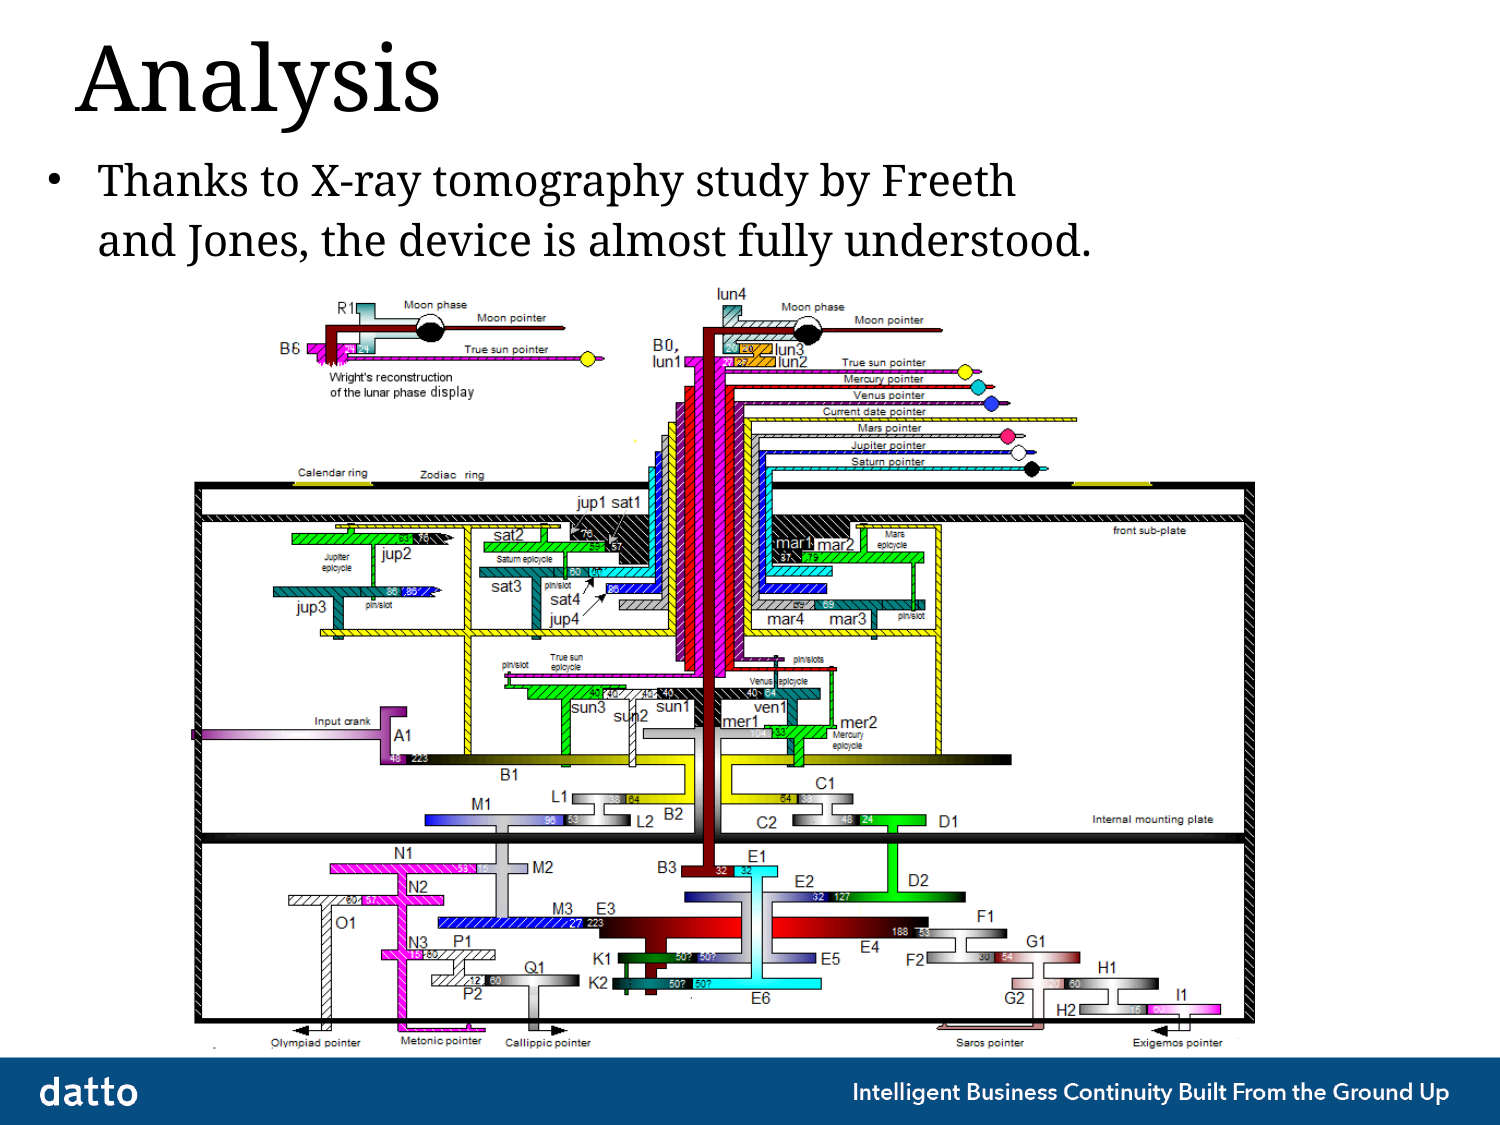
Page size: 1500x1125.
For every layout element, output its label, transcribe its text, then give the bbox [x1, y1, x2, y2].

picture [0, 0, 1500, 1125]
title Analysis [75, 5, 1425, 146]
list Thanks to X-ray tomography study by Freeth and Jones, the device is almost fully understood. [30, 150, 1096, 286]
